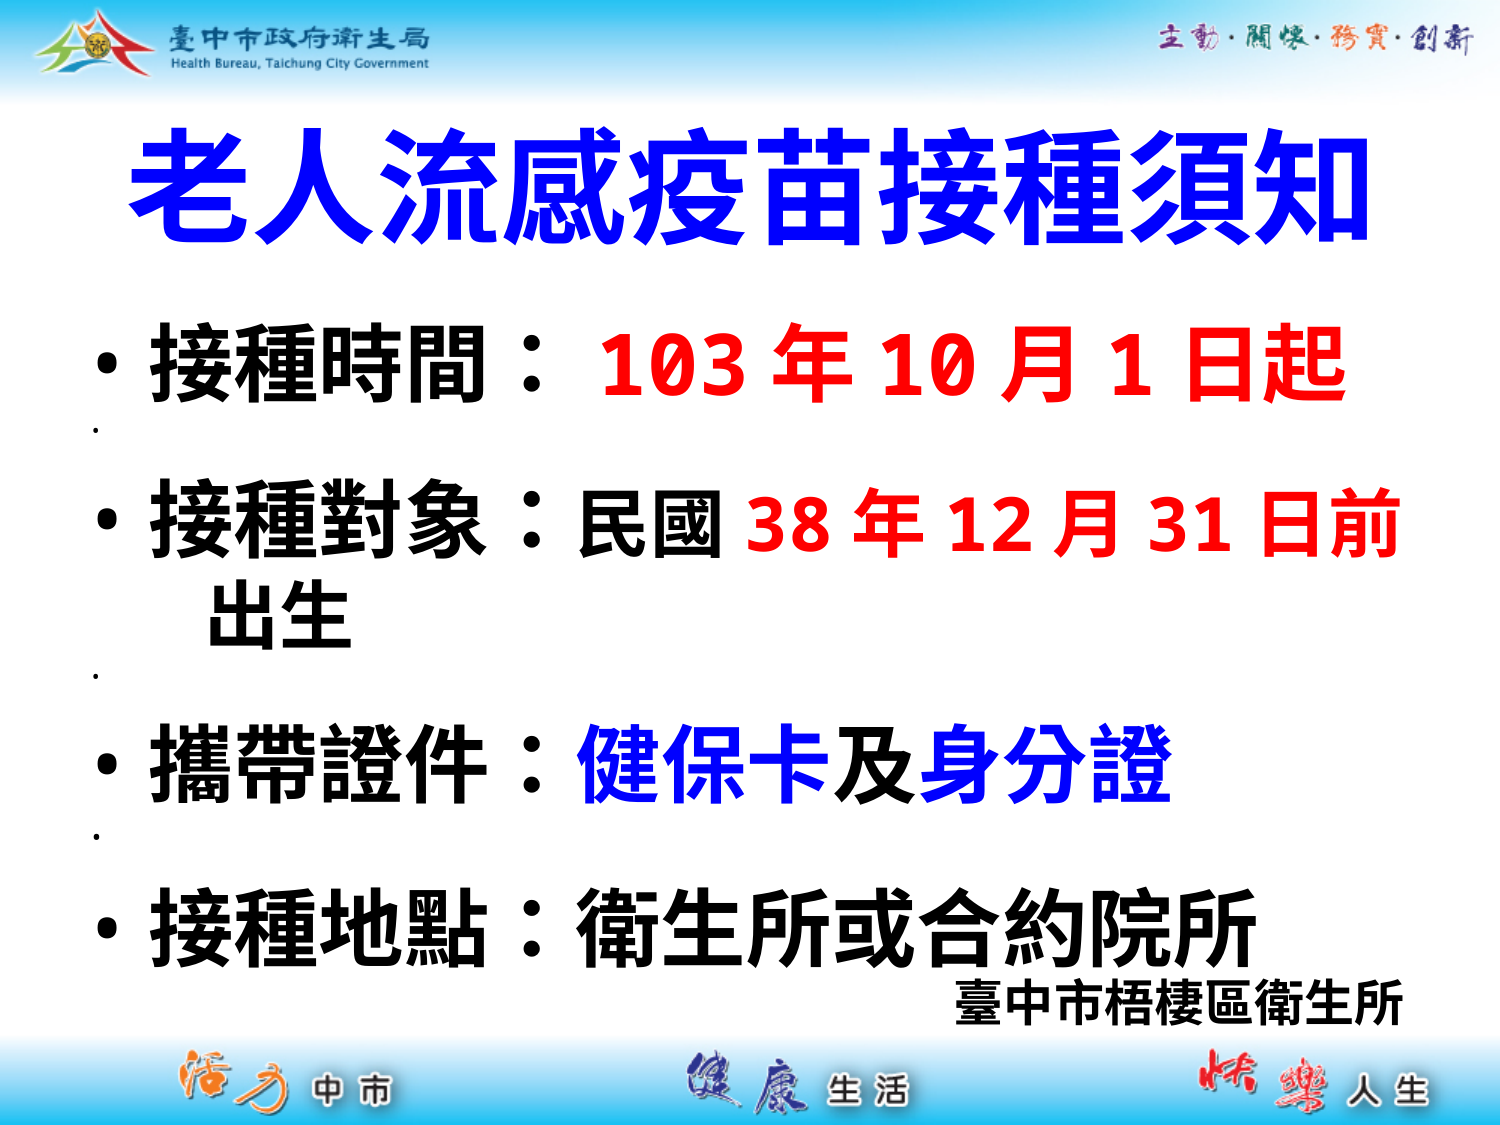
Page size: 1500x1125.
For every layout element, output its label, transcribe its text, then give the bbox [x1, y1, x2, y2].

text_box 老人流感疫苗接種須知 [77, 102, 1427, 289]
text_box 接種時間：103年10月1日起 接種對象：民國38年12月31日前出生 攜帶證件：健保卡及身分證 接種地點：衛生所或合約院所 [77, 303, 1471, 929]
text_box 臺中市梧棲區衛生所 [939, 964, 1420, 1040]
